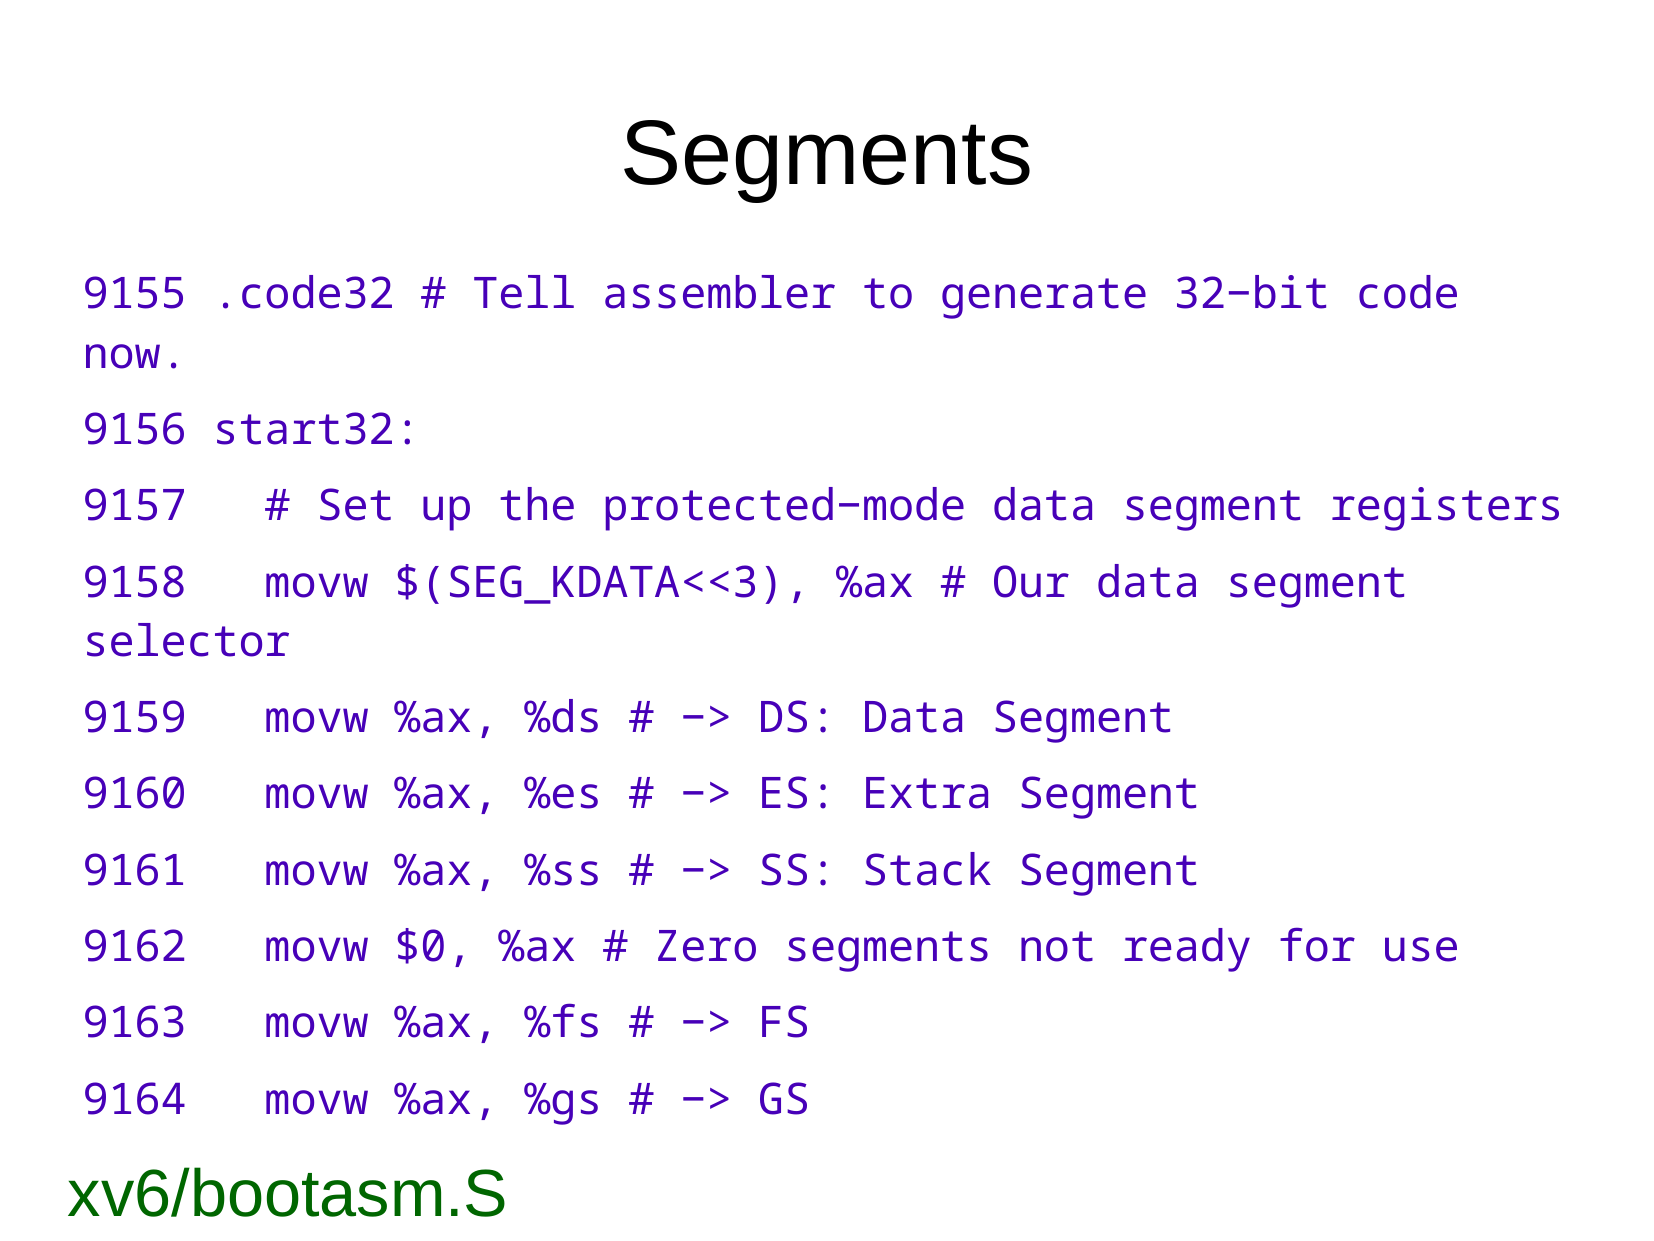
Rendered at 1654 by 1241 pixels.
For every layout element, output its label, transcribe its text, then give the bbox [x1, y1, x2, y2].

text_box xv6/bootasm.S [53, 1148, 638, 1238]
title Segments [82, 49, 1571, 257]
list 9155 .code32 # Tell assembler to generate 32−bit code now. 9156 start32: 9157 # Set up the protected−mode data segment registers 9158 movw $(SEG_KDATA<<3), %ax # Our data segment selector 9159 movw %ax, %ds # −> DS: Data Segment 9160 movw %ax, %es # −> ES: Extra Segment 9161 movw %ax, %ss # −> SS: Stack Segment 9162 movw $0, %ax # Zero segments not ready for use 9163 movw %ax, %fs # −> FS 9164 movw %ax, %gs # −> GS [82, 262, 1571, 1163]
